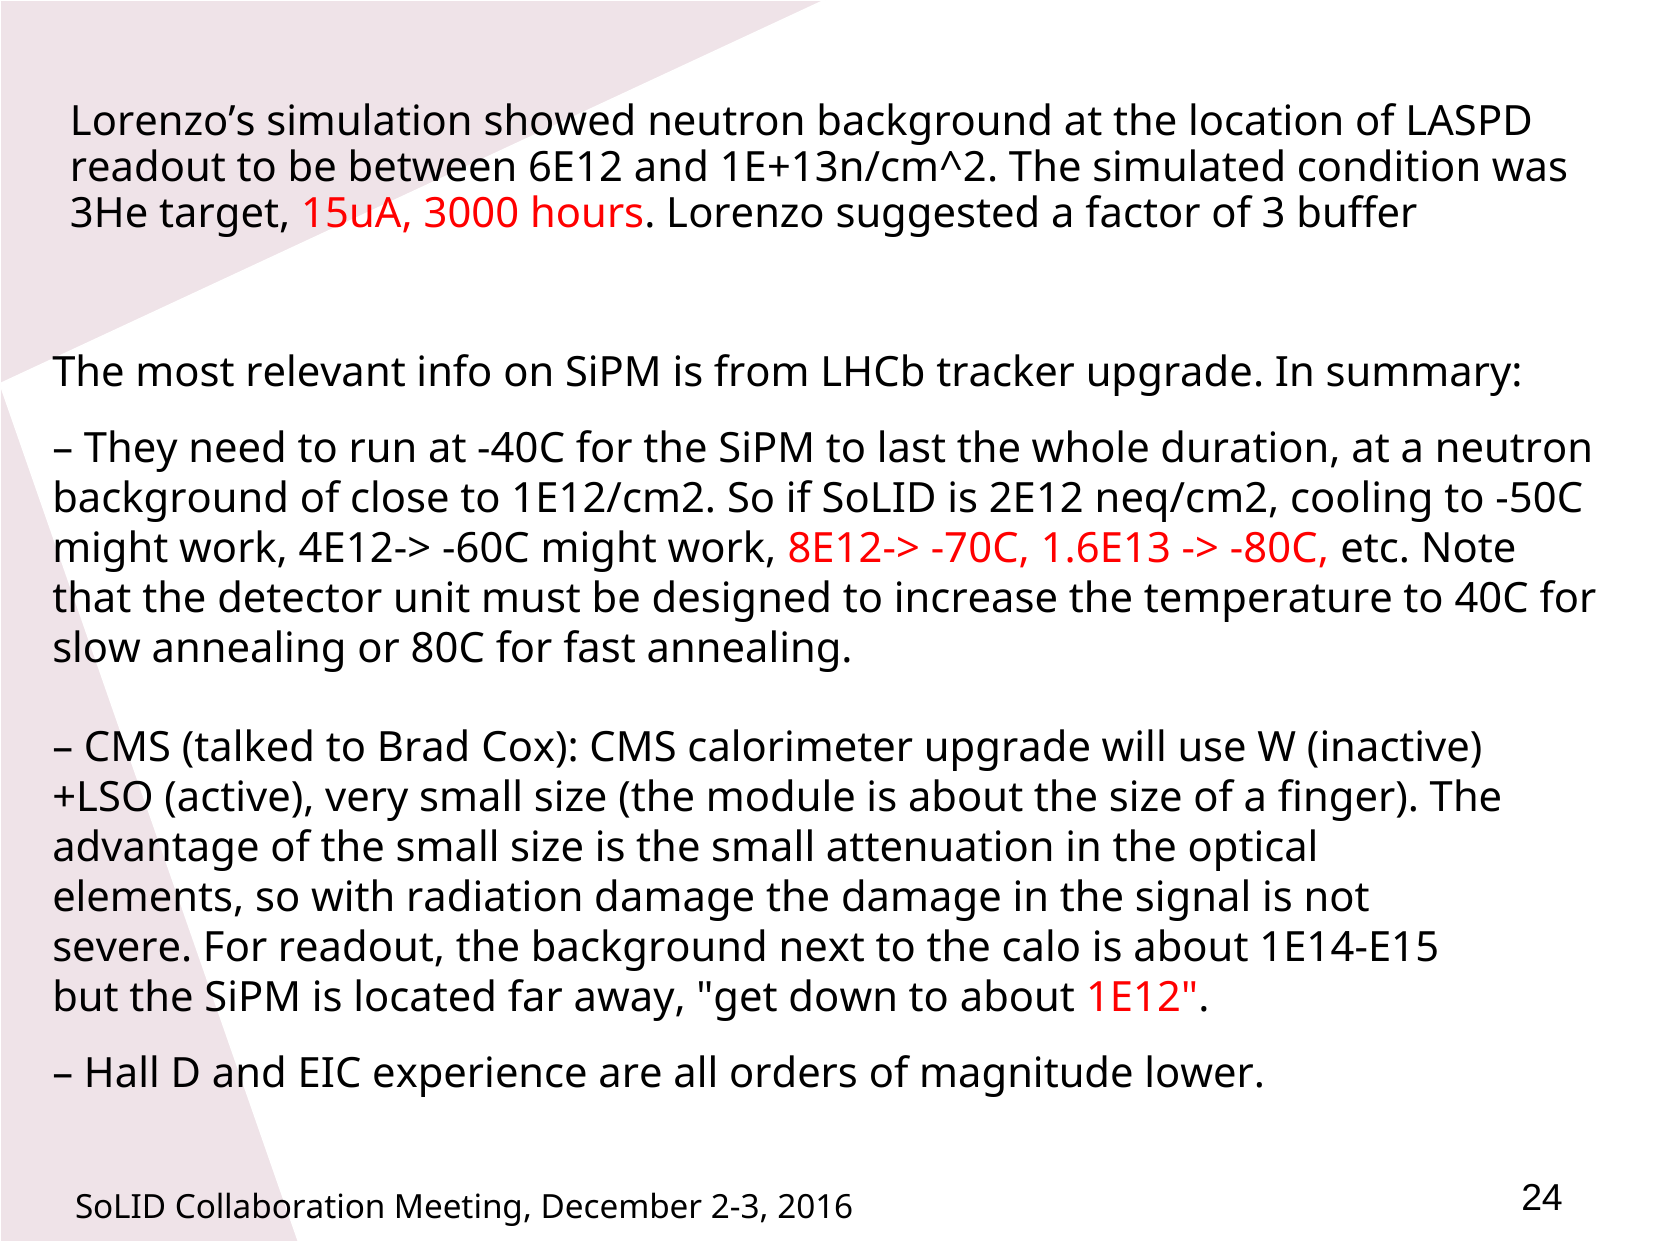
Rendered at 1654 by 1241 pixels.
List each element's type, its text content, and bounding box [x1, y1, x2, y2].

text_box The most relevant info on SiPM is from LHCb tracker upgrade. In summary: – They need to run at -40C for the SiPM to last the whole duration, at a neutron background of close to 1E12/cm2. So if SoLID is 2E12 neq/cm2, cooling to -50C might work, 4E12-> -60C might work, 8E12-> -70C, 1.6E13 -> -80C, etc. Note that the detector unit must be designed to increase the temperature to 40C for slow annealing or 80C for fast annealing. [37, 337, 1613, 679]
text_box – CMS (talked to Brad Cox): CMS calorimeter upgrade will use W (inactive) +LSO (active), very small size (the module is about the size of a finger). The advantage of the small size is the small attenuation in the optical elements, so with radiation damage the damage in the signal is not severe. For readout, the background next to the calo is about 1E14-E15 but the SiPM is located far away, "get down to about 1E12". – Hall D and EIC experience are all orders of magnitude lower. [37, 712, 1518, 1103]
text_box Lorenzo’s simulation showed neutron background at the location of LASPD readout to be between 6E12 and 1E+13n/cm^2. The simulated condition was 3He target, 15uA, 3000 hours. Lorenzo suggested a factor of 3 buffer [55, 90, 1631, 249]
